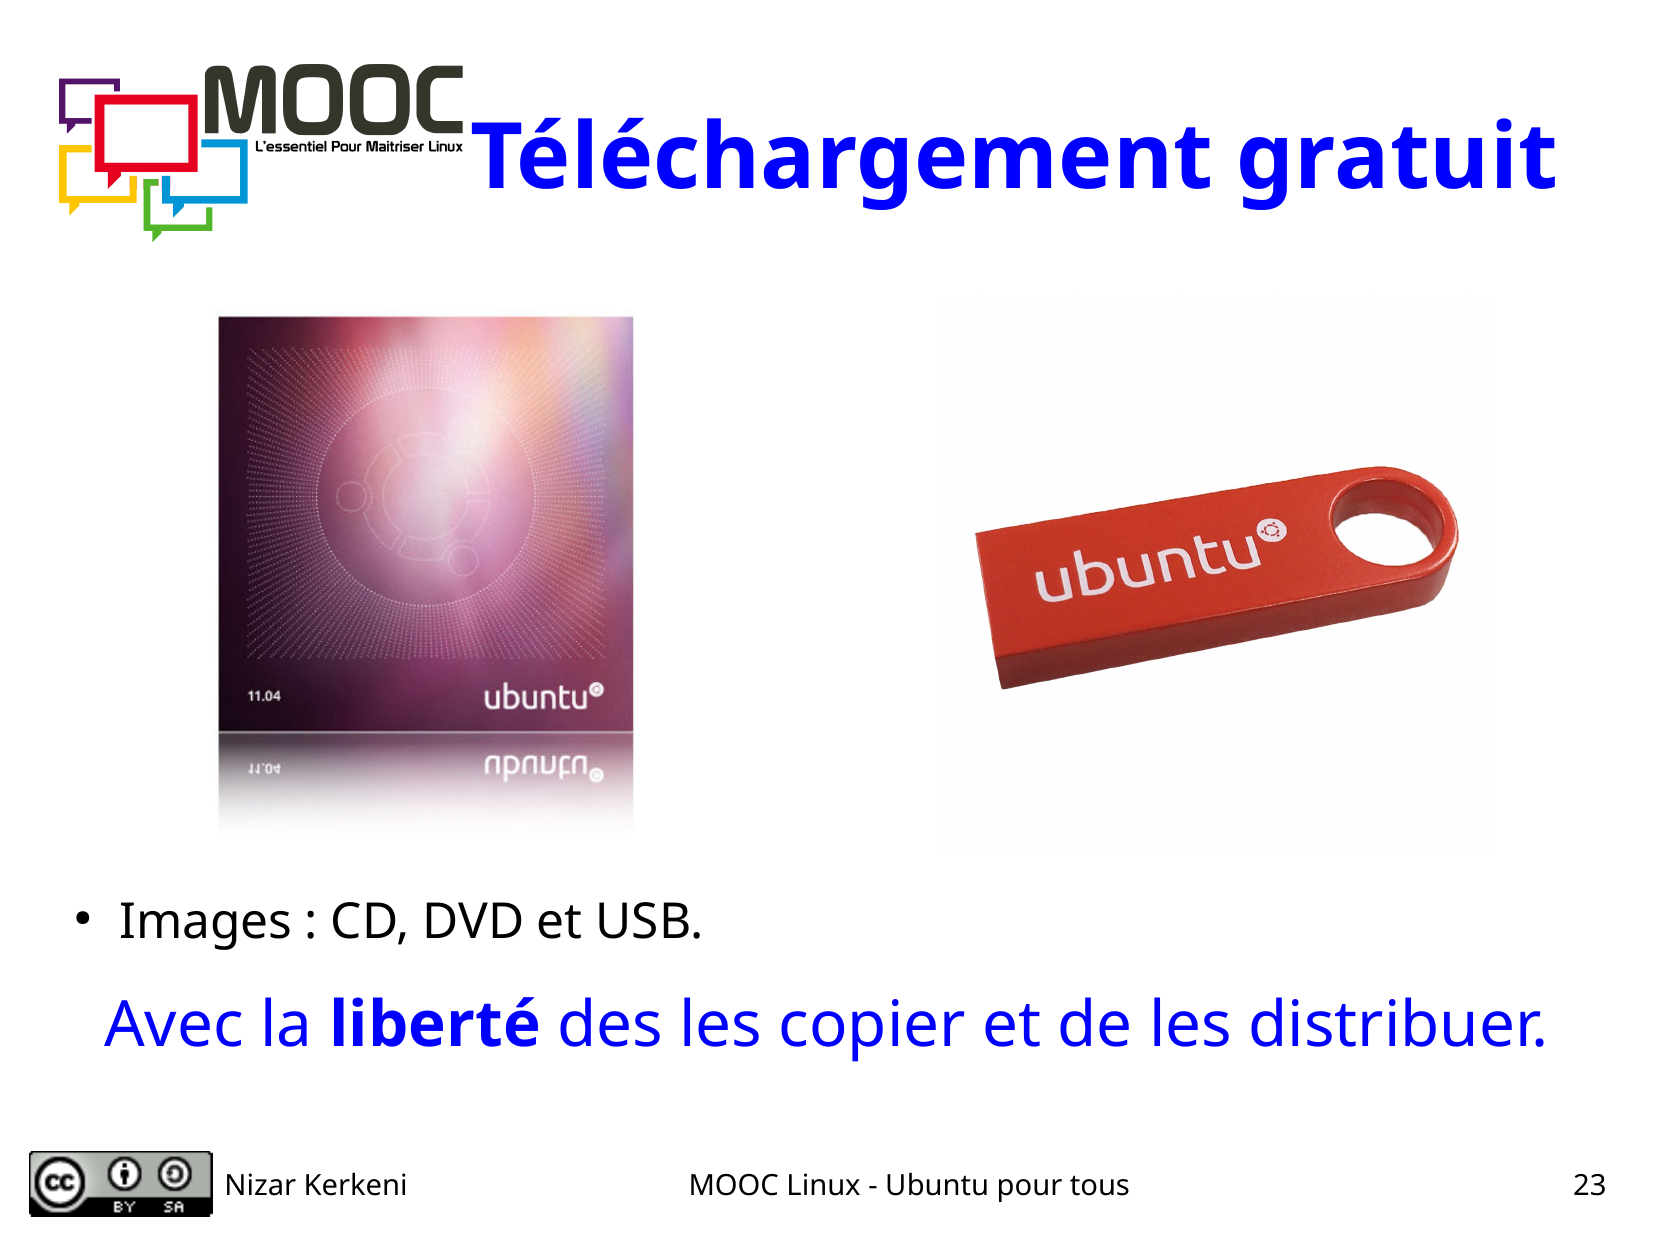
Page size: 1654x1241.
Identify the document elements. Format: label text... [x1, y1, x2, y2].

picture [145, 290, 707, 852]
picture [932, 290, 1494, 852]
title Téléchargement gratuit [460, 49, 1568, 257]
picture [29, 1151, 213, 1217]
picture [59, 64, 460, 242]
list Images : CD, DVD et USB. Avec la liberté des les copier et de les distribuer. [59, 885, 1595, 1117]
